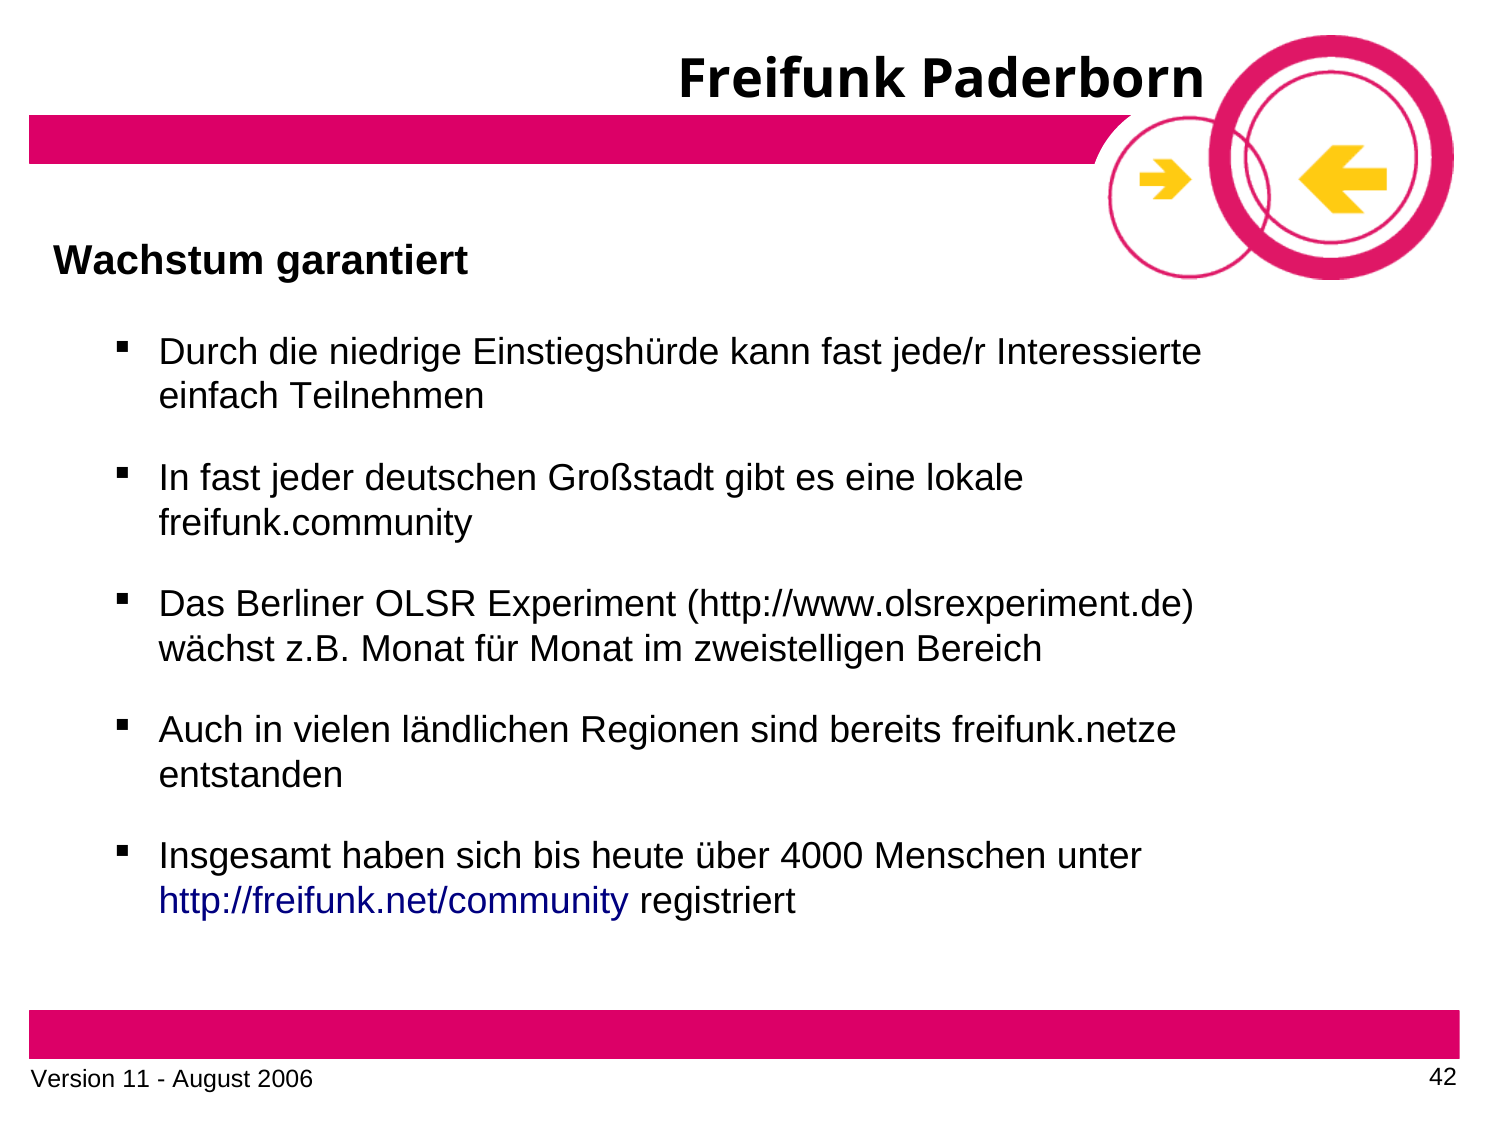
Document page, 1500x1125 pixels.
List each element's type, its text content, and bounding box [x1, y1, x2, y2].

text_box Durch die niedrige Einstiegshürde kann fast jede/r Interessierte einfach Teilnehmen In fast jeder deutschen Großstadt gibt es eine lokale freifunk.community Das Berliner OLSR Experiment (http://www.olsrexperiment.de) wächst z.B. Monat für Monat im zweistelligen Bereich Auch in vielen ländlichen Regionen sind bereits freifunk.netze entstanden Insgesamt haben sich bis heute über 4000 Menschen unter http://freifunk.net/community registriert [84, 248, 1313, 930]
text_box Wachstum garantiert [53, 233, 1046, 313]
picture [1107, 35, 1454, 280]
